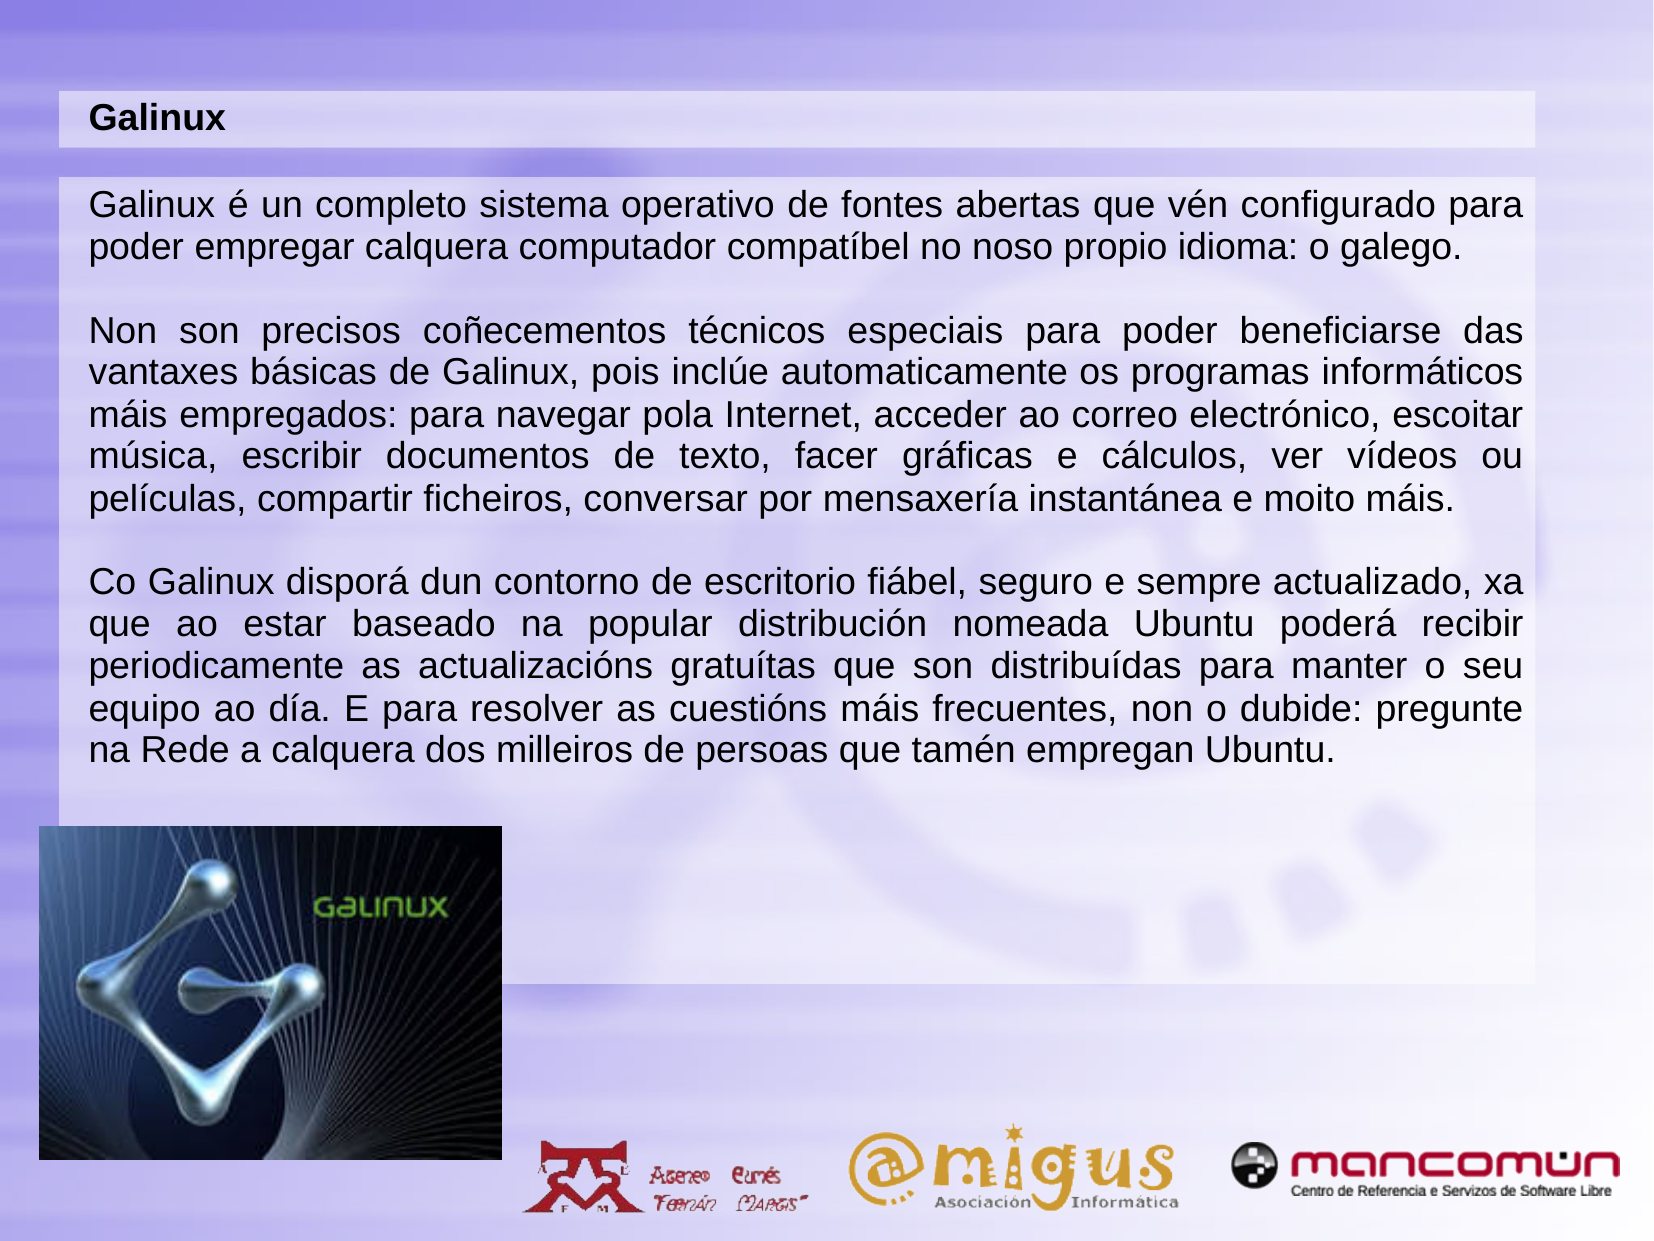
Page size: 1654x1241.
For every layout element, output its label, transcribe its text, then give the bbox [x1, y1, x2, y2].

text_box Galinux [59, 90, 1536, 148]
picture [0, 0, 1654, 1241]
text_box Galinux é un completo sistema operativo de fontes abertas que vén configurado para poder empregar calquera computador compatíbel no noso propio idioma: o galego. Non son precisos coñecementos técnicos especiais para poder beneficiarse das vantaxes básicas de Galinux, pois inclúe automaticamente os programas informáticos máis empregados: para navegar pola Internet, acceder ao correo electrónico, escoitar música, escribir documentos de texto, facer gráficas e cálculos, ver vídeos ou películas, compartir ficheiros, conversar por mensaxería instantánea e moito máis. Co Galinux disporá dun contorno de escritorio fiábel, seguro e sempre actualizado, xa que ao estar baseado na popular distribución nomeada Ubuntu poderá recibir periodicamente as actualizacións gratuítas que son distribuídas para manter o seu equipo ao día. E para resolver as cuestións máis frecuentes, non o dubide: pregunte na Rede a calquera dos milleiros de persoas que tamén empregan Ubuntu. [59, 177, 1536, 984]
